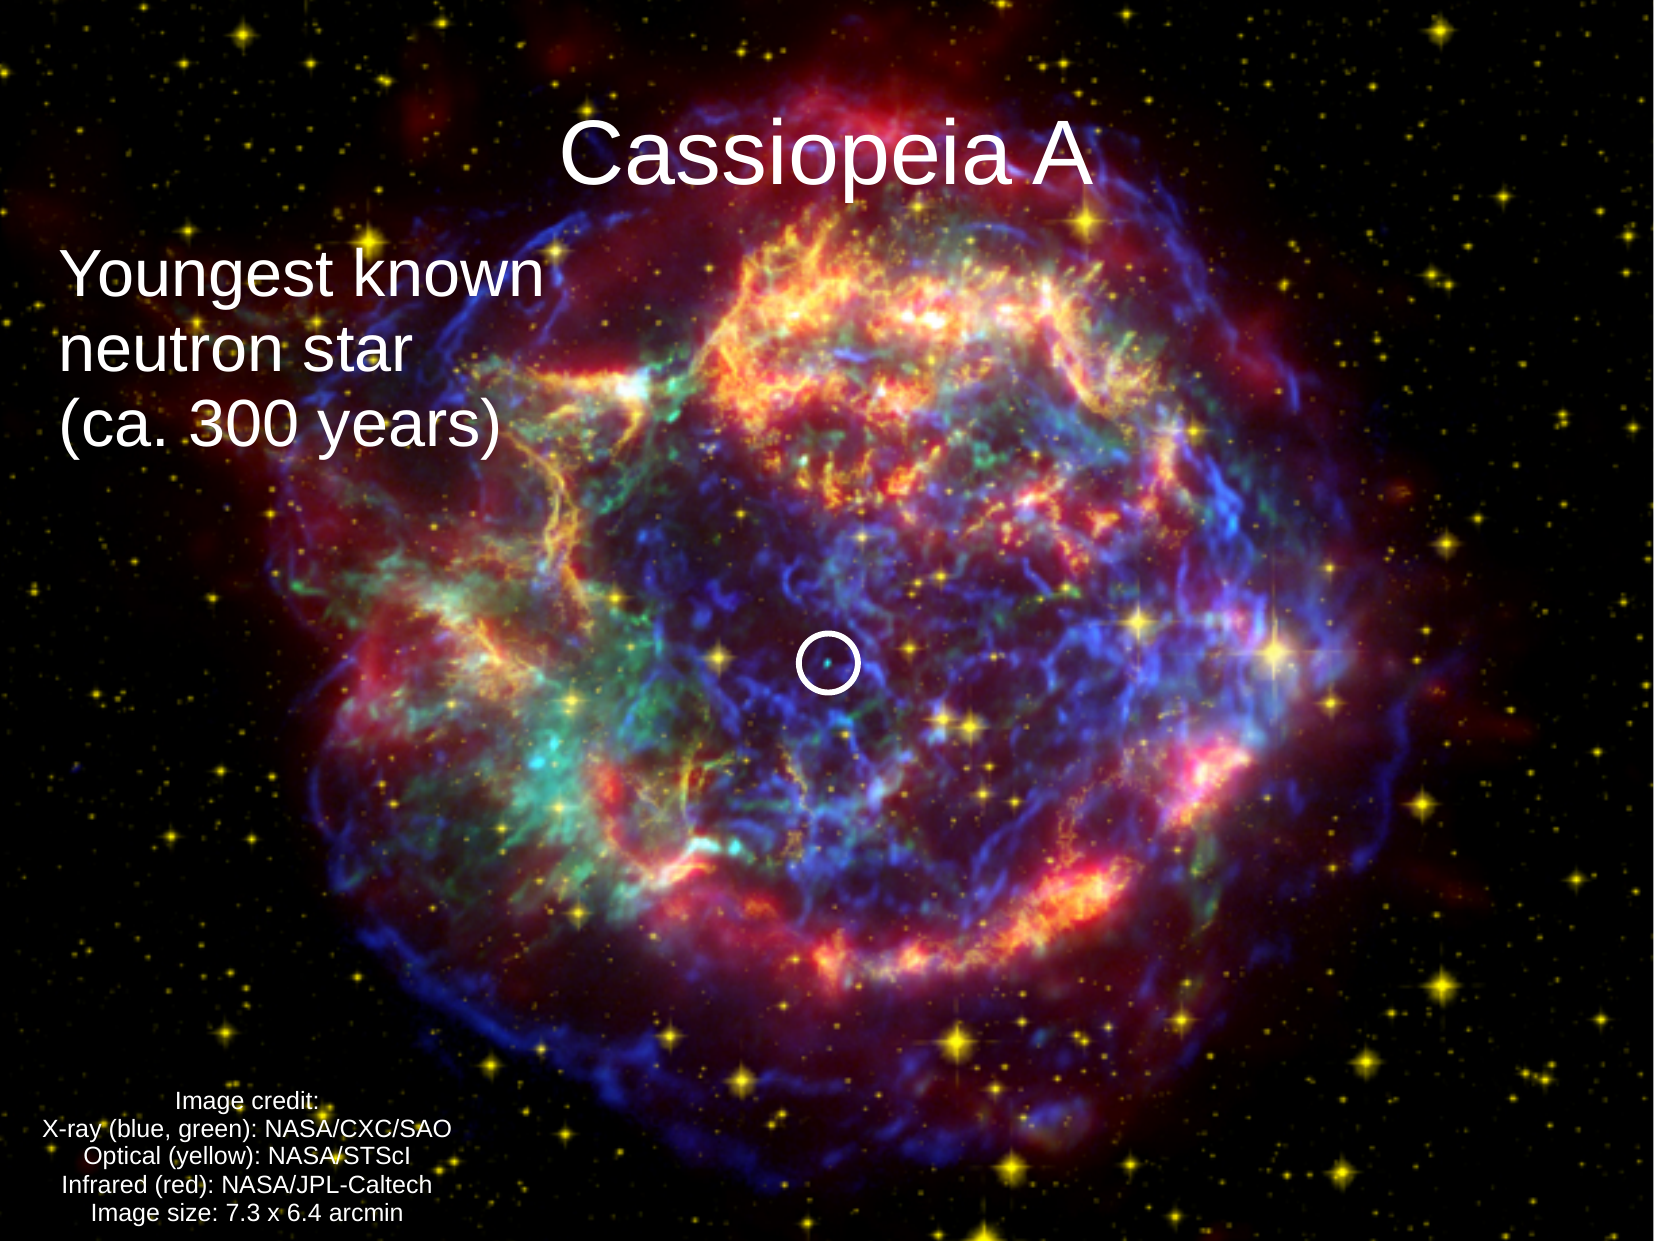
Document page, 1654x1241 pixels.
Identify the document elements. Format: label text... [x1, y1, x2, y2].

text_box Image credit: X-ray (blue, green): NASA/CXC/SAO Optical (yellow): NASA/STScI Infrared (red): NASA/JPL-Caltech Image size: 7.3 x 6.4 arcmin [17, 1078, 478, 1234]
title Cassiopeia A [82, 49, 1571, 257]
picture [0, 0, 1654, 1241]
list Youngest known neutron star (ca. 300 years) [59, 236, 562, 502]
